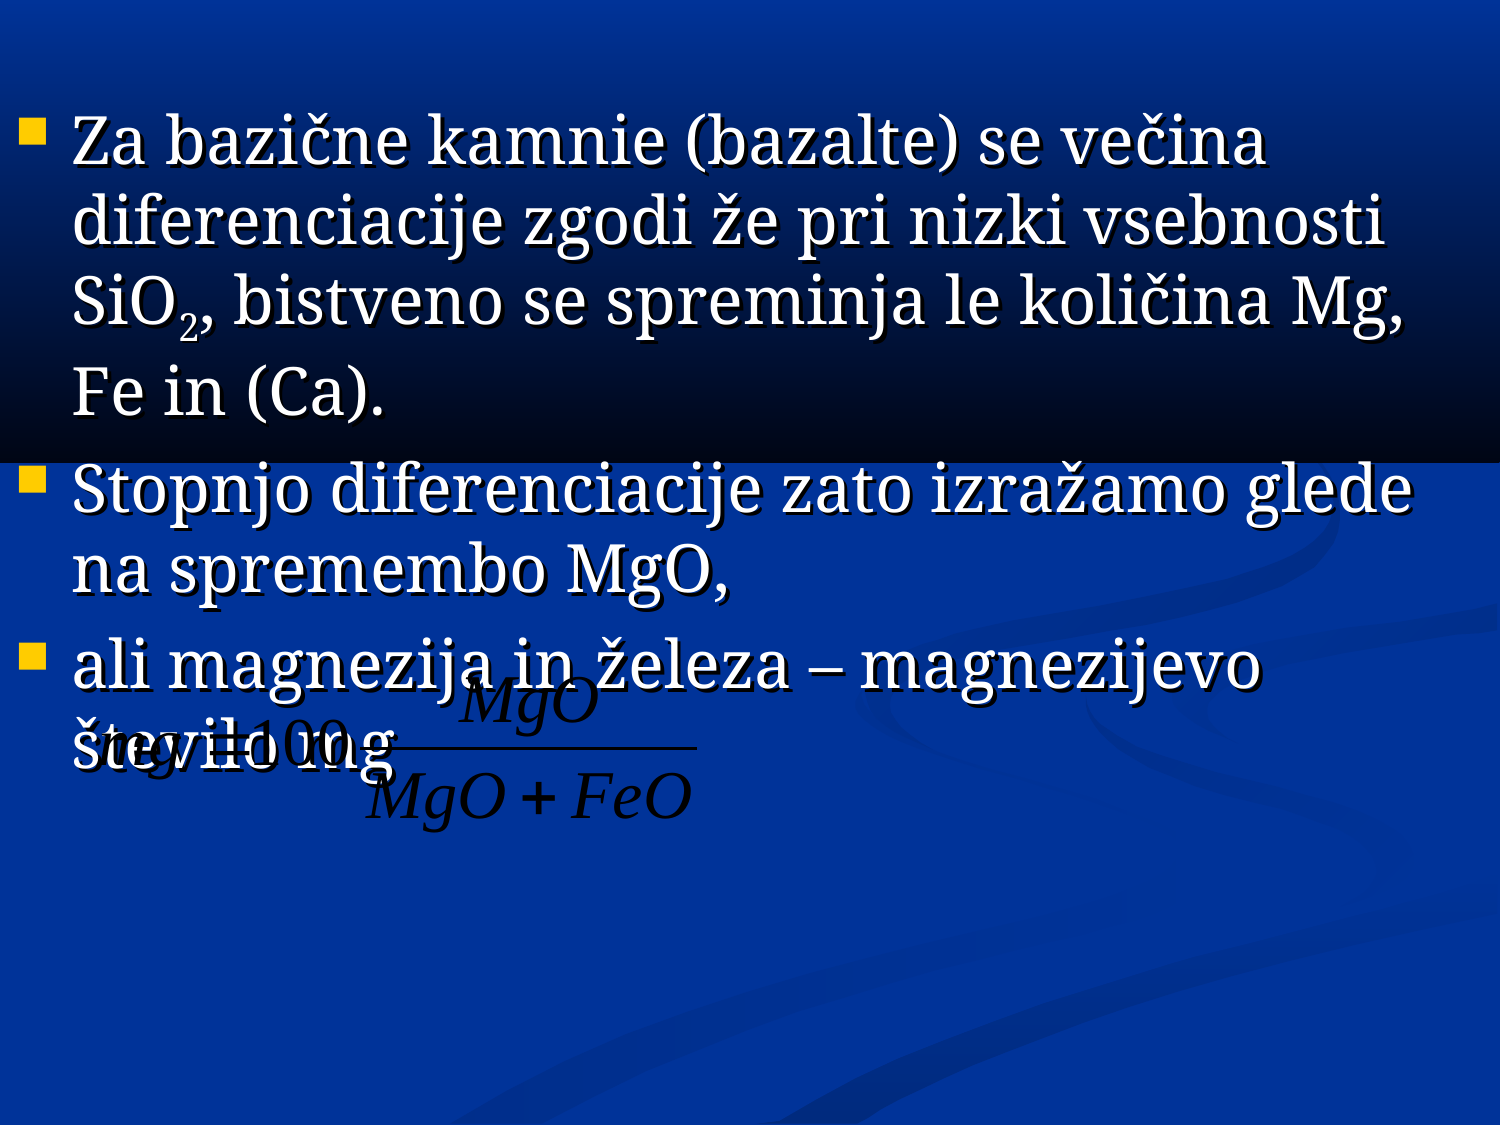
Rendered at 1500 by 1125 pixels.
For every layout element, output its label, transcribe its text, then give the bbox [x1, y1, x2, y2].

chart [88, 657, 710, 846]
list Za bazične kamnie (bazalte) se večina diferenciacije zgodi že pri nizki vsebnosti SiO2, bistveno se spreminja le količina Mg, Fe in (Ca). Stopnjo diferenciacije zato izražamo glede na spremembo MgO, ali magnezija in železa – magnezijevo število mg [0, 90, 1500, 894]
